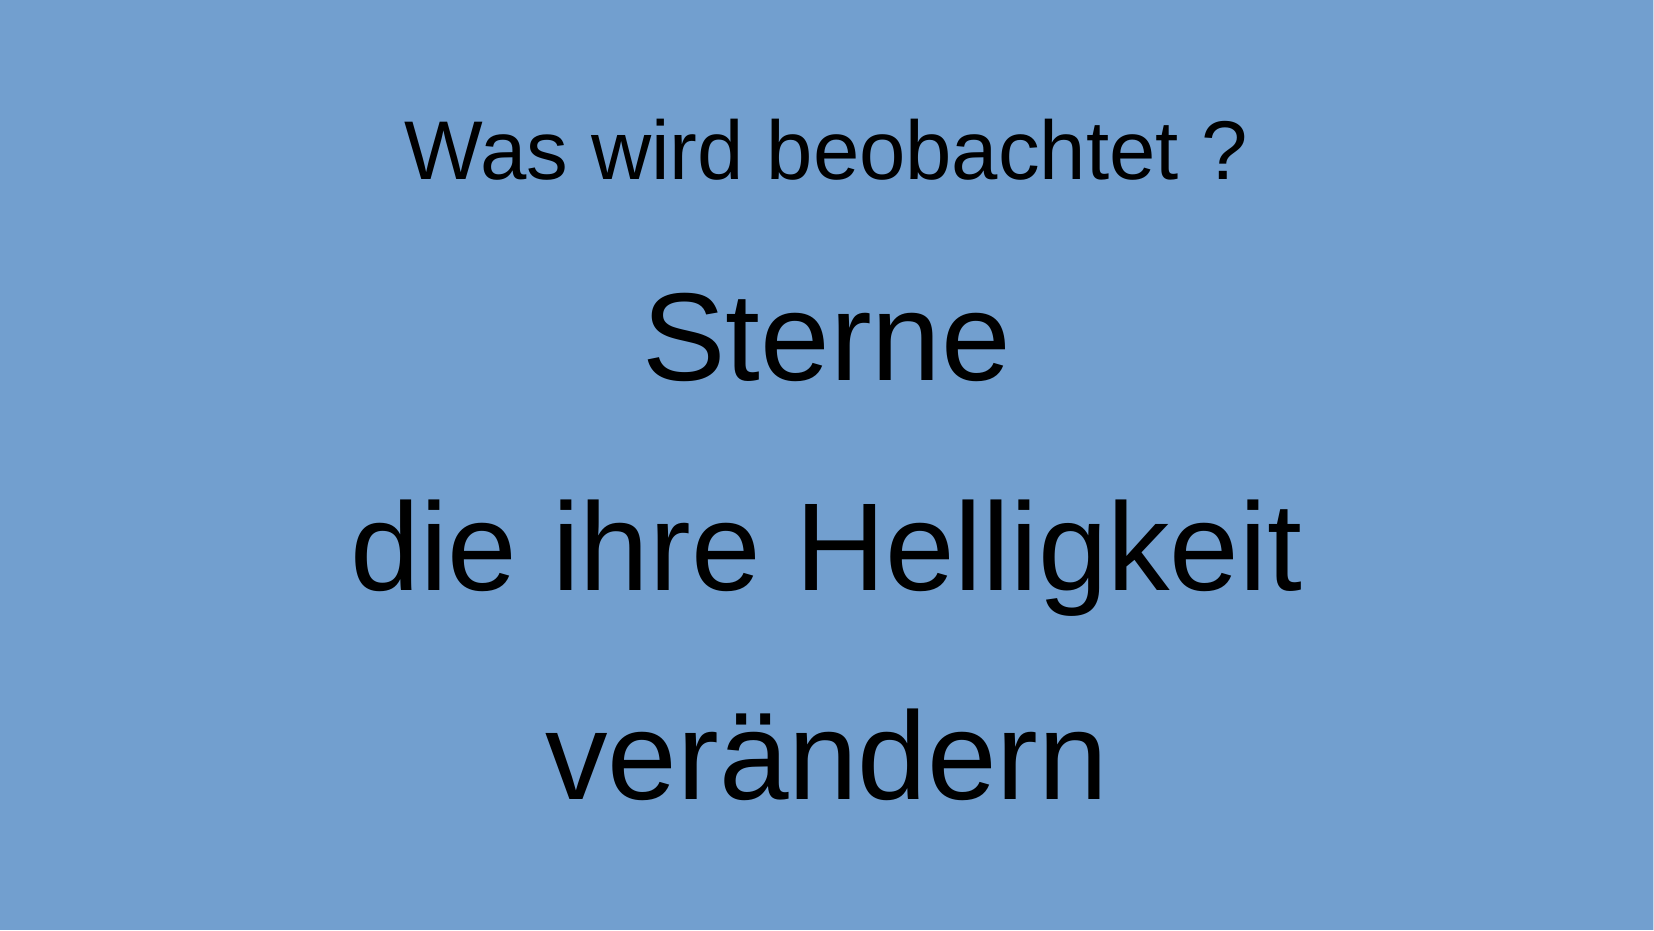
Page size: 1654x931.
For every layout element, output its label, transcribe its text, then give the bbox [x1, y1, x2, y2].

text_box Was wird beobachtet ? Sterne die ihre Helligkeit verändern [29, 29, 1625, 931]
